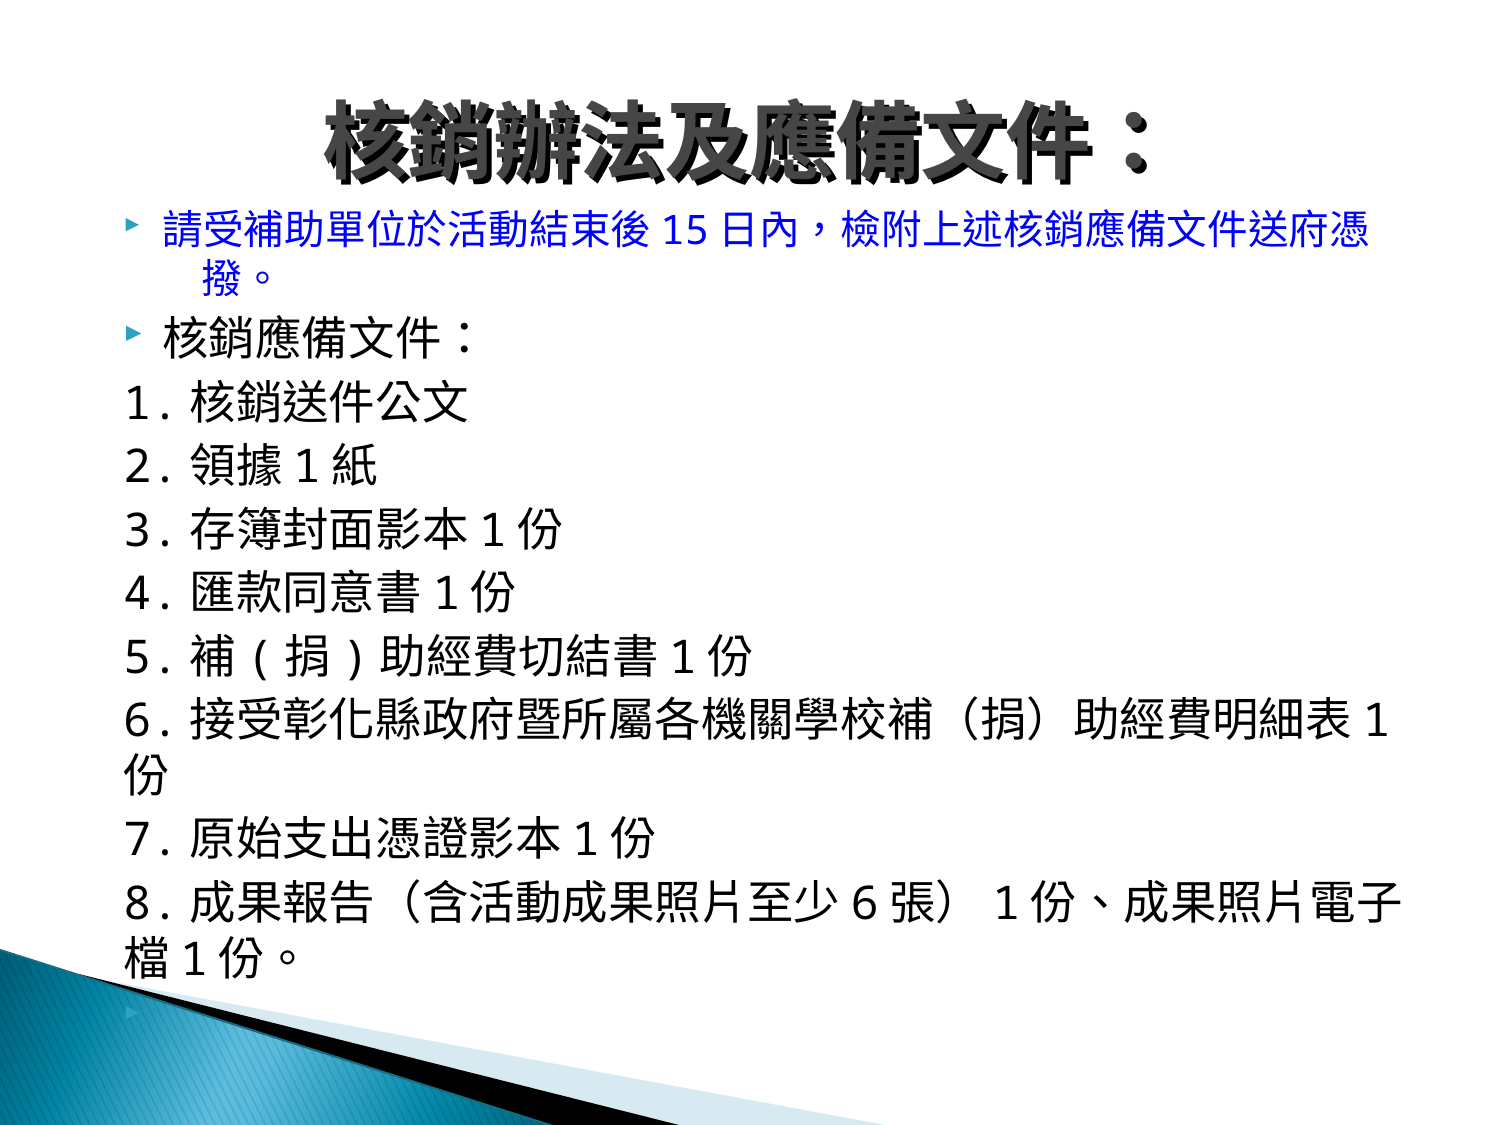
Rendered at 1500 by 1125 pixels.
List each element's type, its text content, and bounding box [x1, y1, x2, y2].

list 請受補助單位於活動結束後15日內，檢附上述核銷應備文件送府憑撥。 核銷應備文件： 1.核銷送件公文 2.領據1紙 3.存簿封面影本1份 4.匯款同意書1份 5.補(捐)助經費切結書1份 6.接受彰化縣政府暨所屬各機關學校補（捐）助經費明細表1份 7.原始支出憑證影本1份 8.成果報告（含活動成果照片至少6張）1份、成果照片電子檔1份。 [75, 233, 1426, 1000]
title 核銷辦法及應備文件： [75, 45, 1426, 233]
